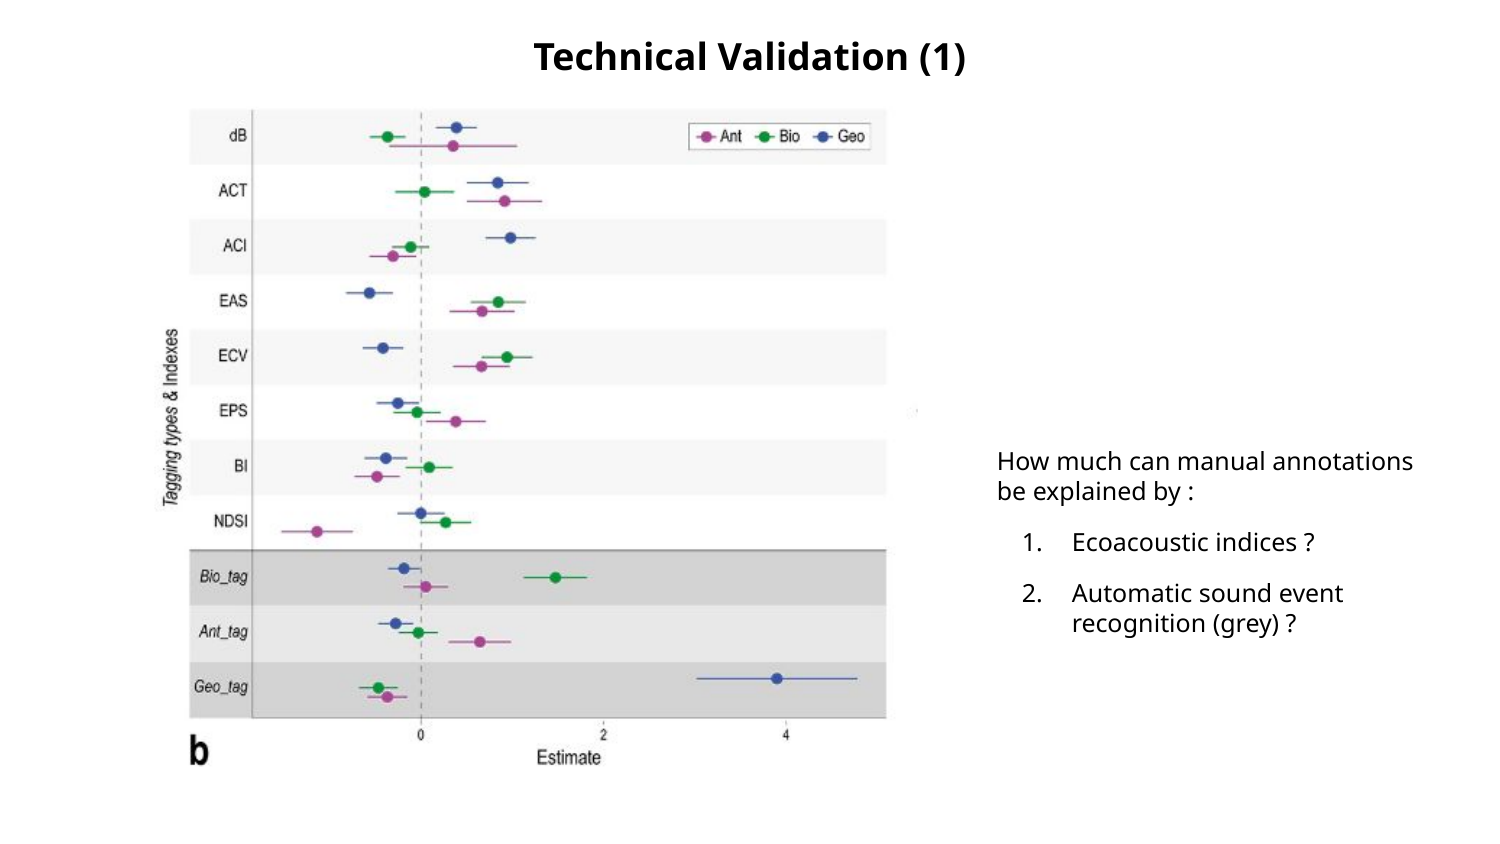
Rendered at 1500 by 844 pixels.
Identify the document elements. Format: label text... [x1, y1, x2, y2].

text_box Technical Validation (1) [0, 17, 1500, 93]
text_box How much can manual annotations be explained by : Ecoacoustic indices ? Automatic sound event recognition (grey) ? [981, 362, 1437, 721]
picture [62, 75, 918, 788]
